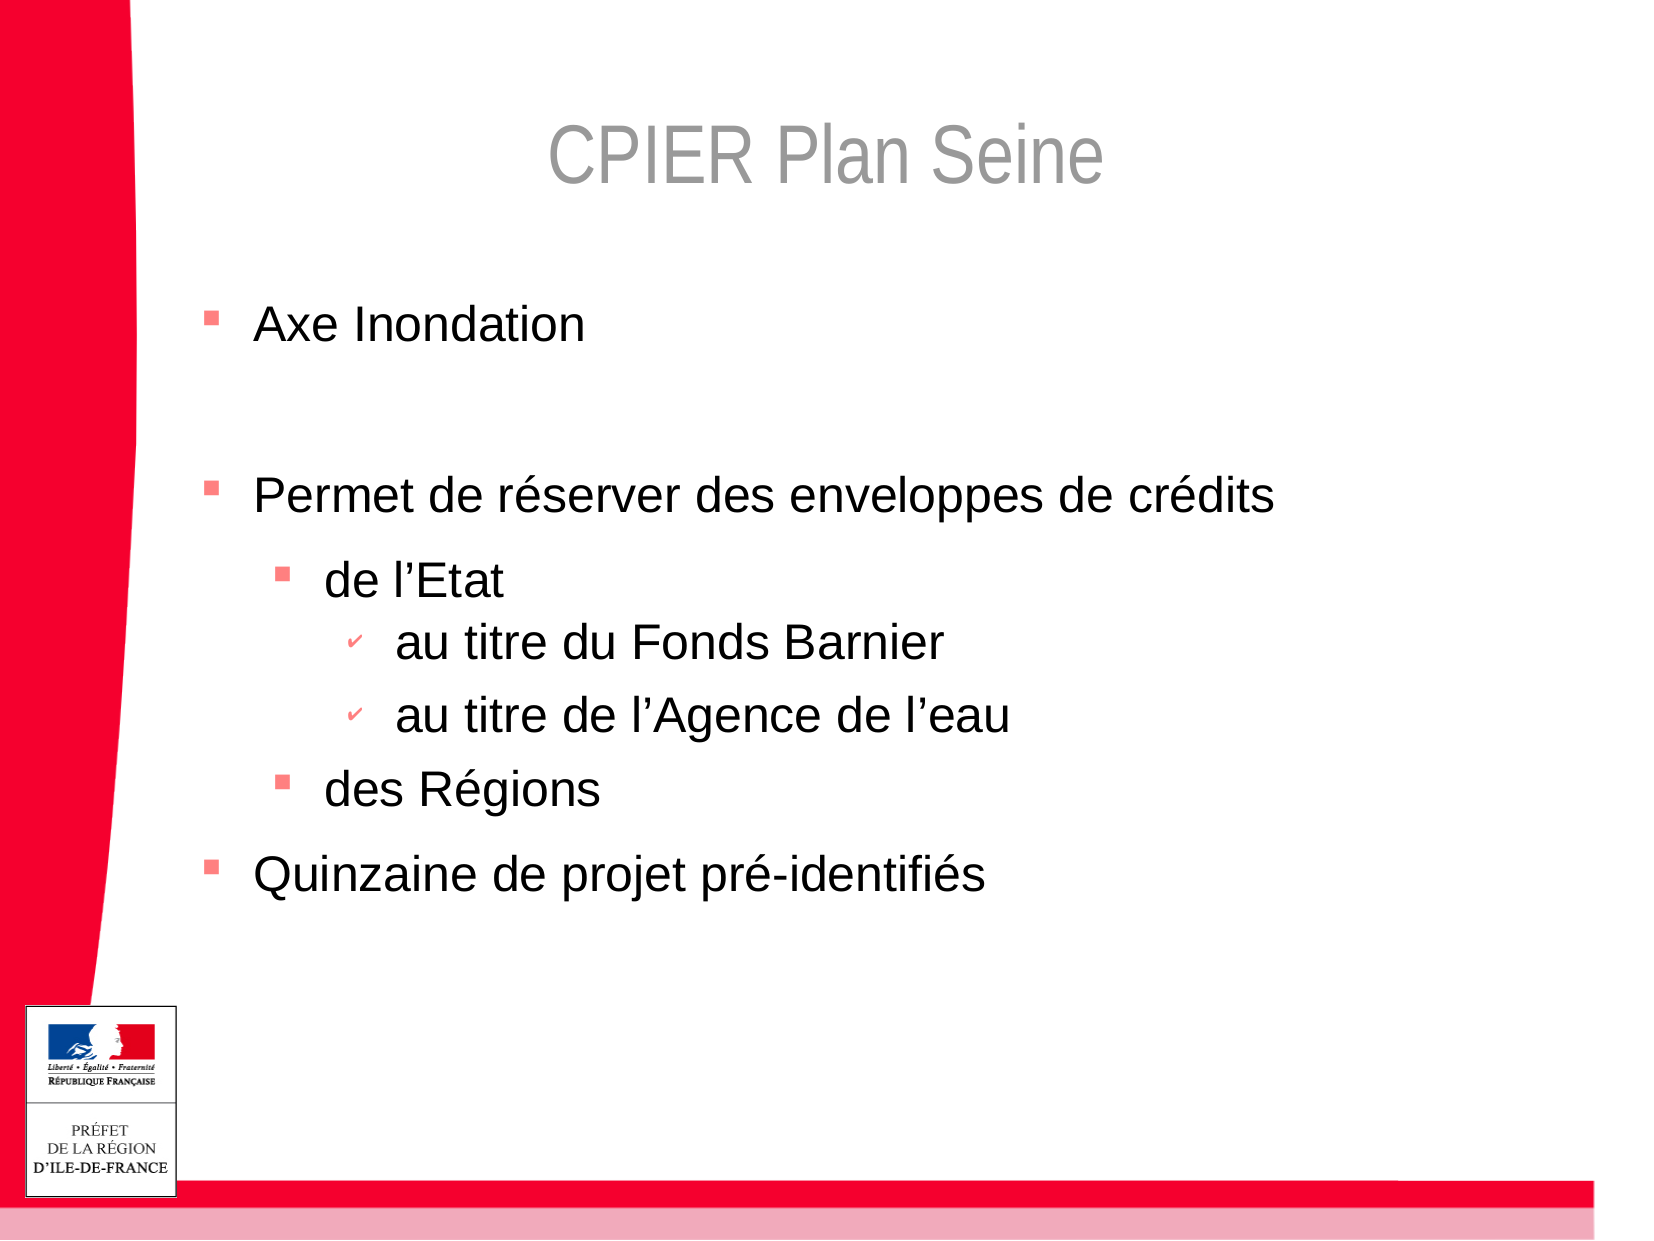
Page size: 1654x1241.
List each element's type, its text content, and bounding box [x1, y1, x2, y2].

title CPIER Plan Seine [82, 49, 1571, 257]
picture [0, 0, 1653, 1240]
list Axe Inondation Permet de réserver des enveloppes de crédits de l’Etat au titre du Fonds Barnier au titre de l’Agence de l’eau des Régions Quinzaine de projet pré-identifiés [182, 296, 1512, 1016]
